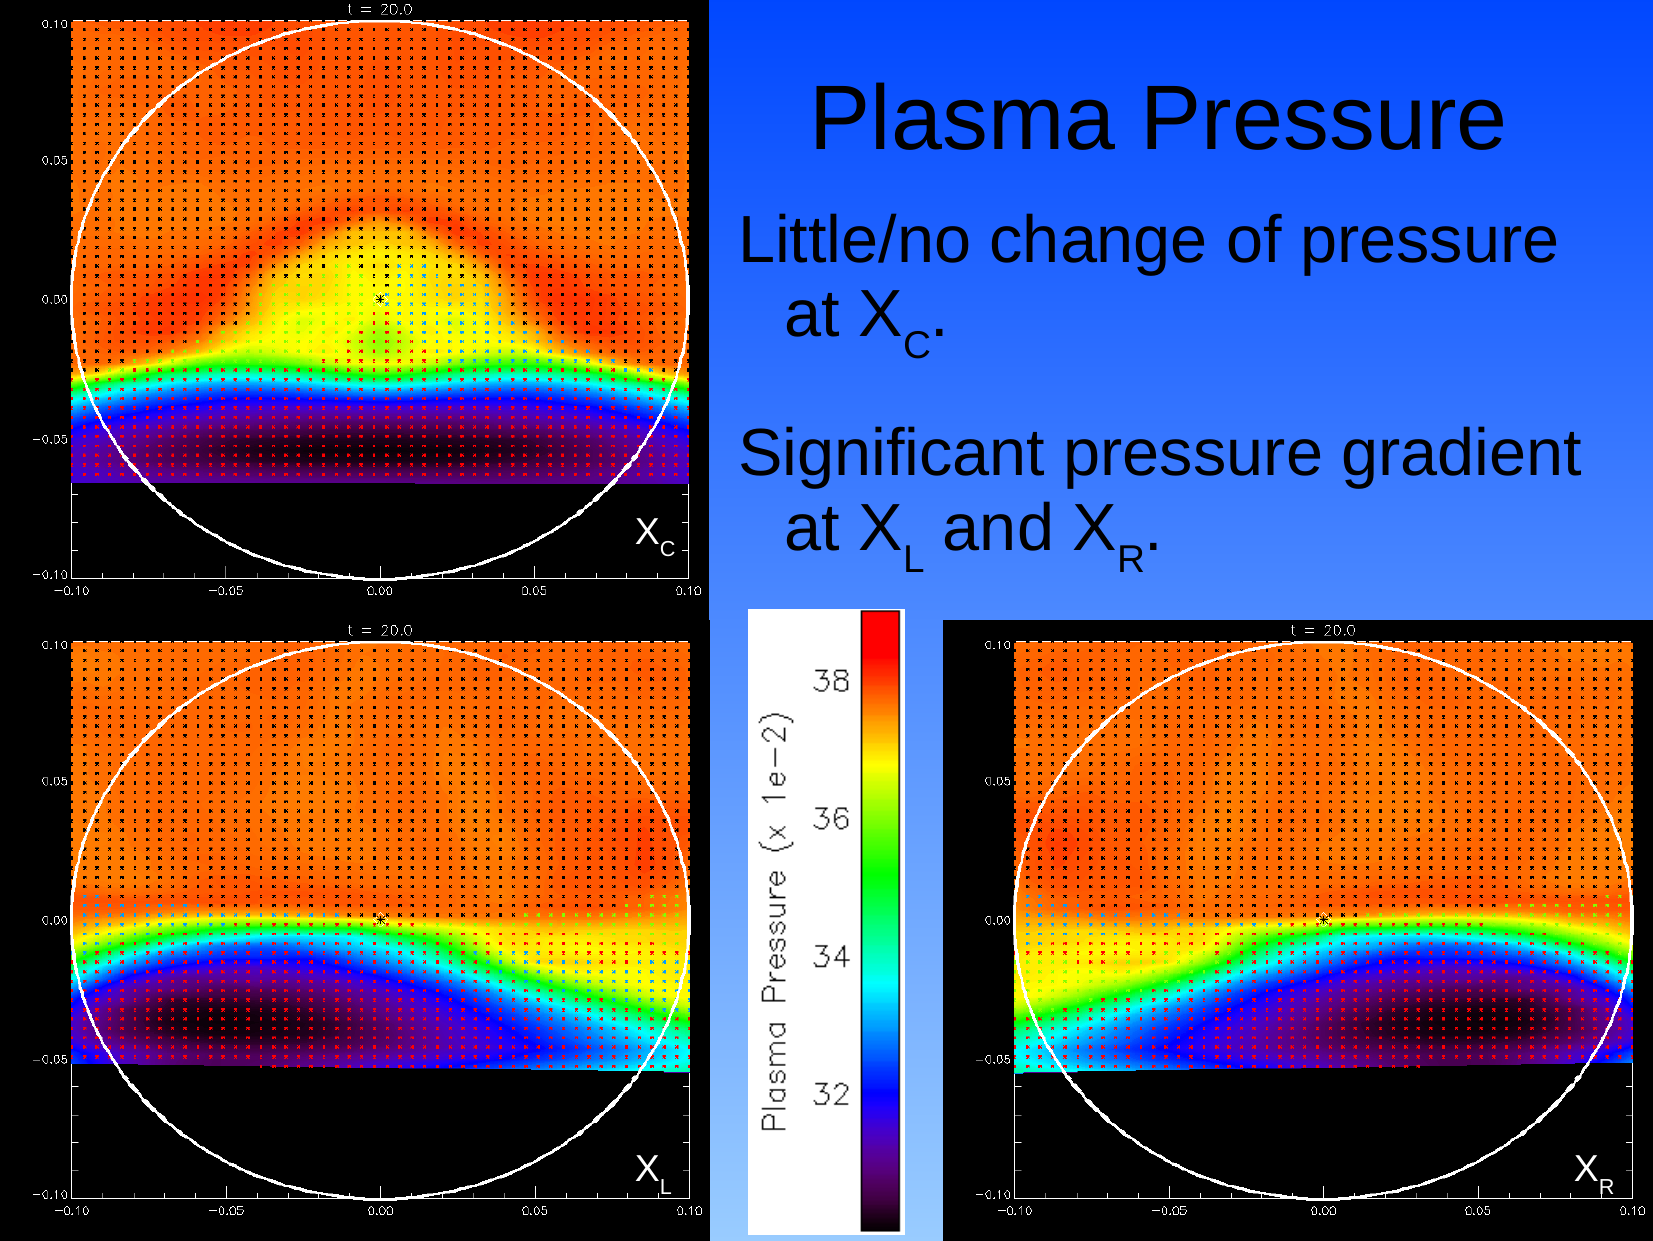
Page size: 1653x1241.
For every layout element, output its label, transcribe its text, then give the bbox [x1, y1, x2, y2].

picture [0, 0, 710, 1241]
text_box XC [620, 502, 691, 565]
list Little/no change of pressure at XC. Significant pressure gradient at XL and XR. [738, 206, 1625, 590]
picture [943, 620, 1653, 1241]
text_box XL [619, 1140, 687, 1203]
text_box XR [1559, 1140, 1630, 1203]
title Plasma Pressure [755, 17, 1588, 206]
picture [748, 609, 905, 1235]
